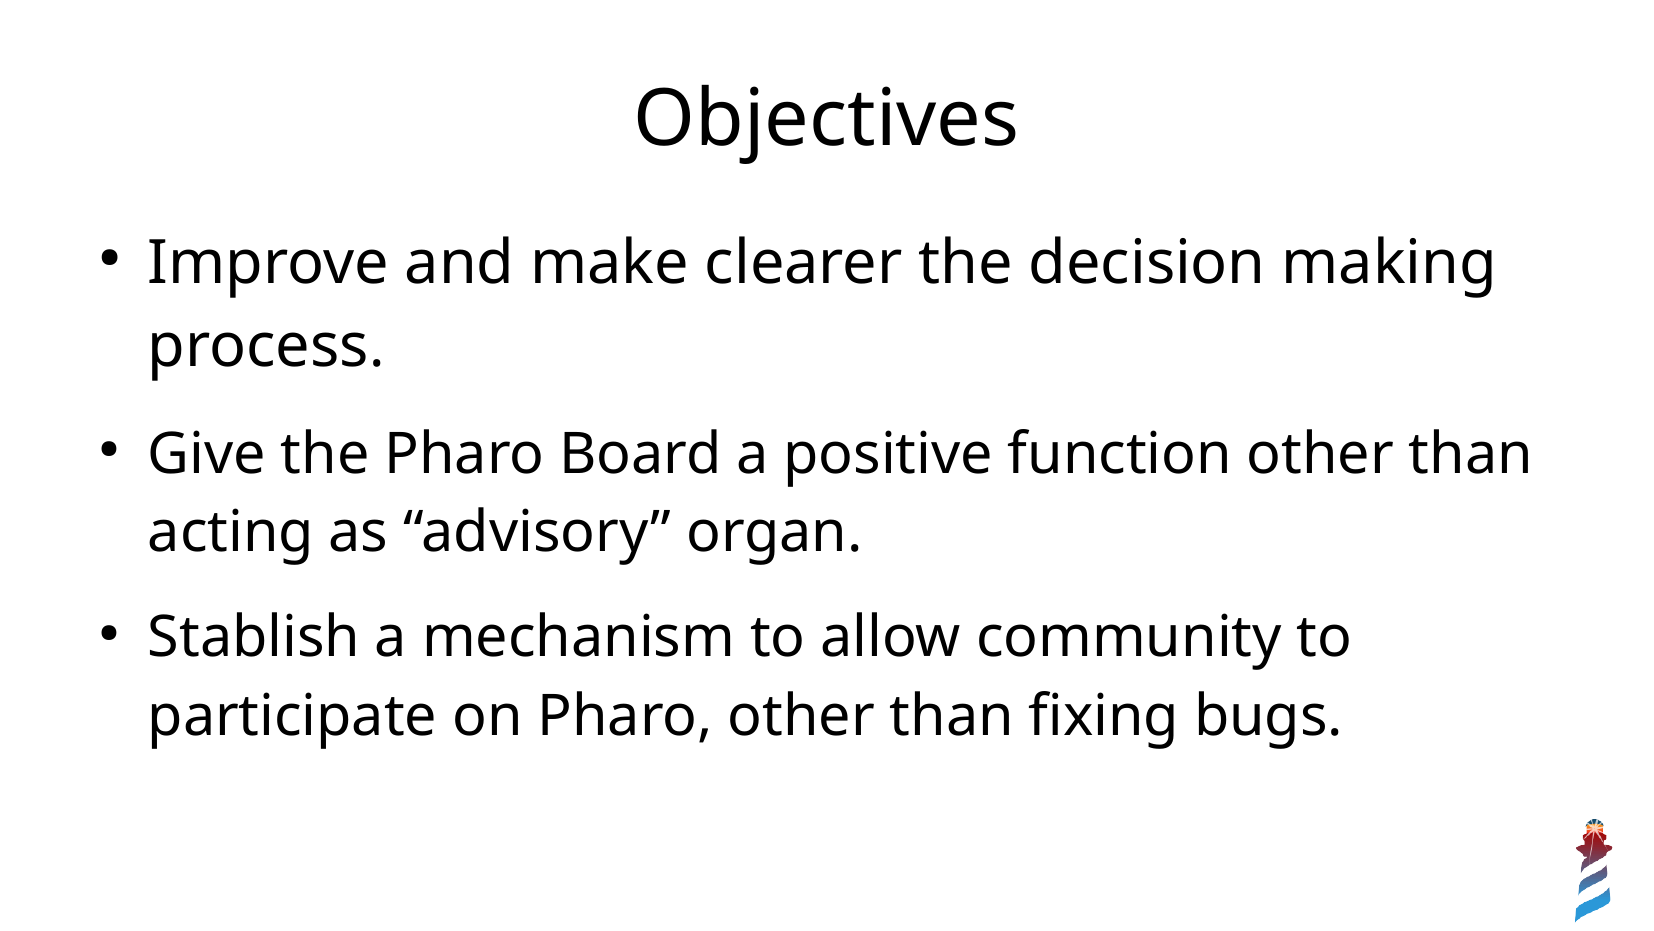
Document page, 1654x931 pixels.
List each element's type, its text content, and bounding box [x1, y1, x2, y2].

list Improve and make clearer the decision making process. Give the Pharo Board a positive function other than acting as “advisory” organ. Stablish a mechanism to allow community to participate on Pharo, other than fixing bugs. [82, 217, 1571, 758]
title Objectives [82, 37, 1571, 193]
picture [1535, 810, 1650, 925]
